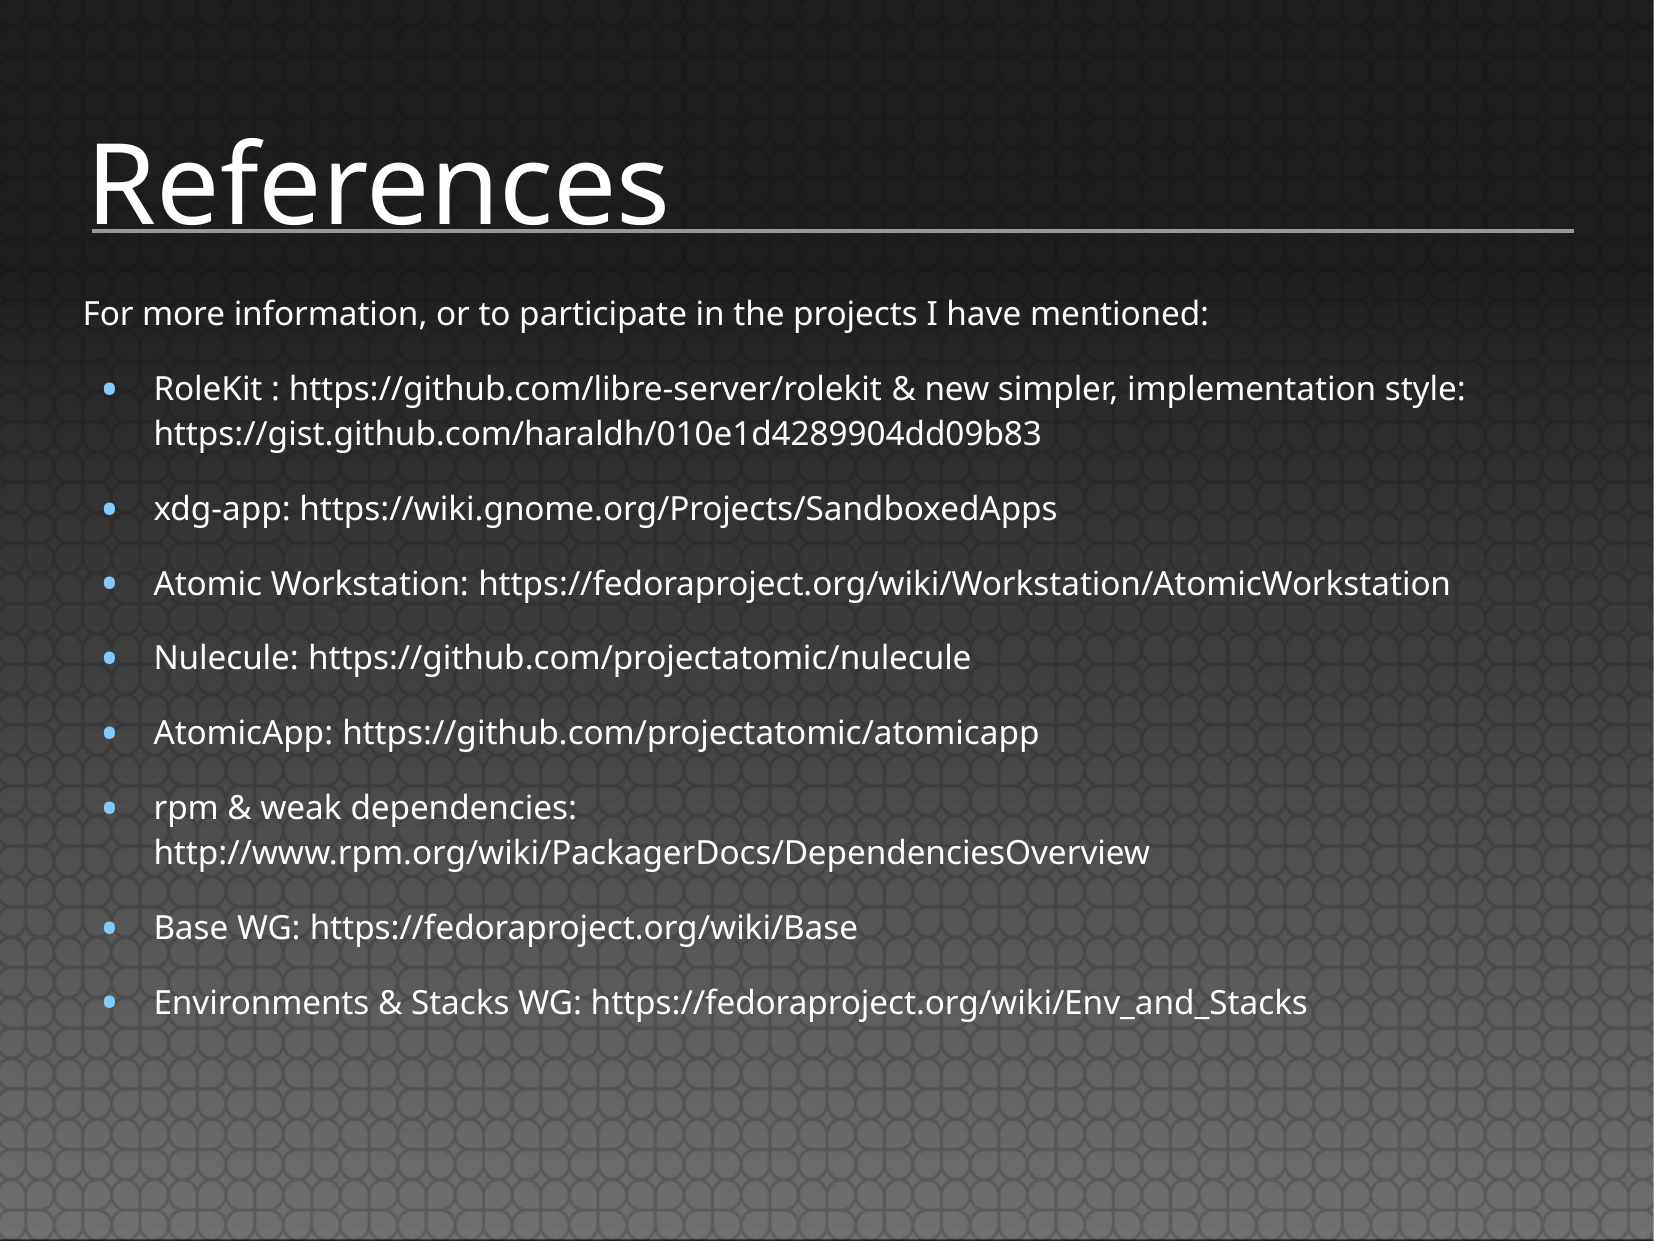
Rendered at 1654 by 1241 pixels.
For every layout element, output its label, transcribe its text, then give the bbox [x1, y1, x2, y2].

title References [86, 84, 1576, 277]
picture [0, 0, 1654, 1241]
list For more information, or to participate in the projects I have mentioned: RoleKit : https://github.com/libre-server/rolekit & new simpler, implementation style: https://gist.github.com/haraldh/010e1d4289904dd09b83 xdg-app: https://wiki.gnome.org/Projects/SandboxedApps Atomic Workstation: https://fedoraproject.org/wiki/Workstation/AtomicWorkstation Nulecule: https://github.com/projectatomic/nulecule AtomicApp: https://github.com/projectatomic/atomicapp rpm & weak dependencies: http://www.rpm.org/wiki/PackagerDocs/DependenciesOverview Base WG: https://fedoraproject.org/wiki/Base Environments & Stacks WG: https://fedoraproject.org/wiki/Env_and_Stacks [82, 290, 1571, 1122]
